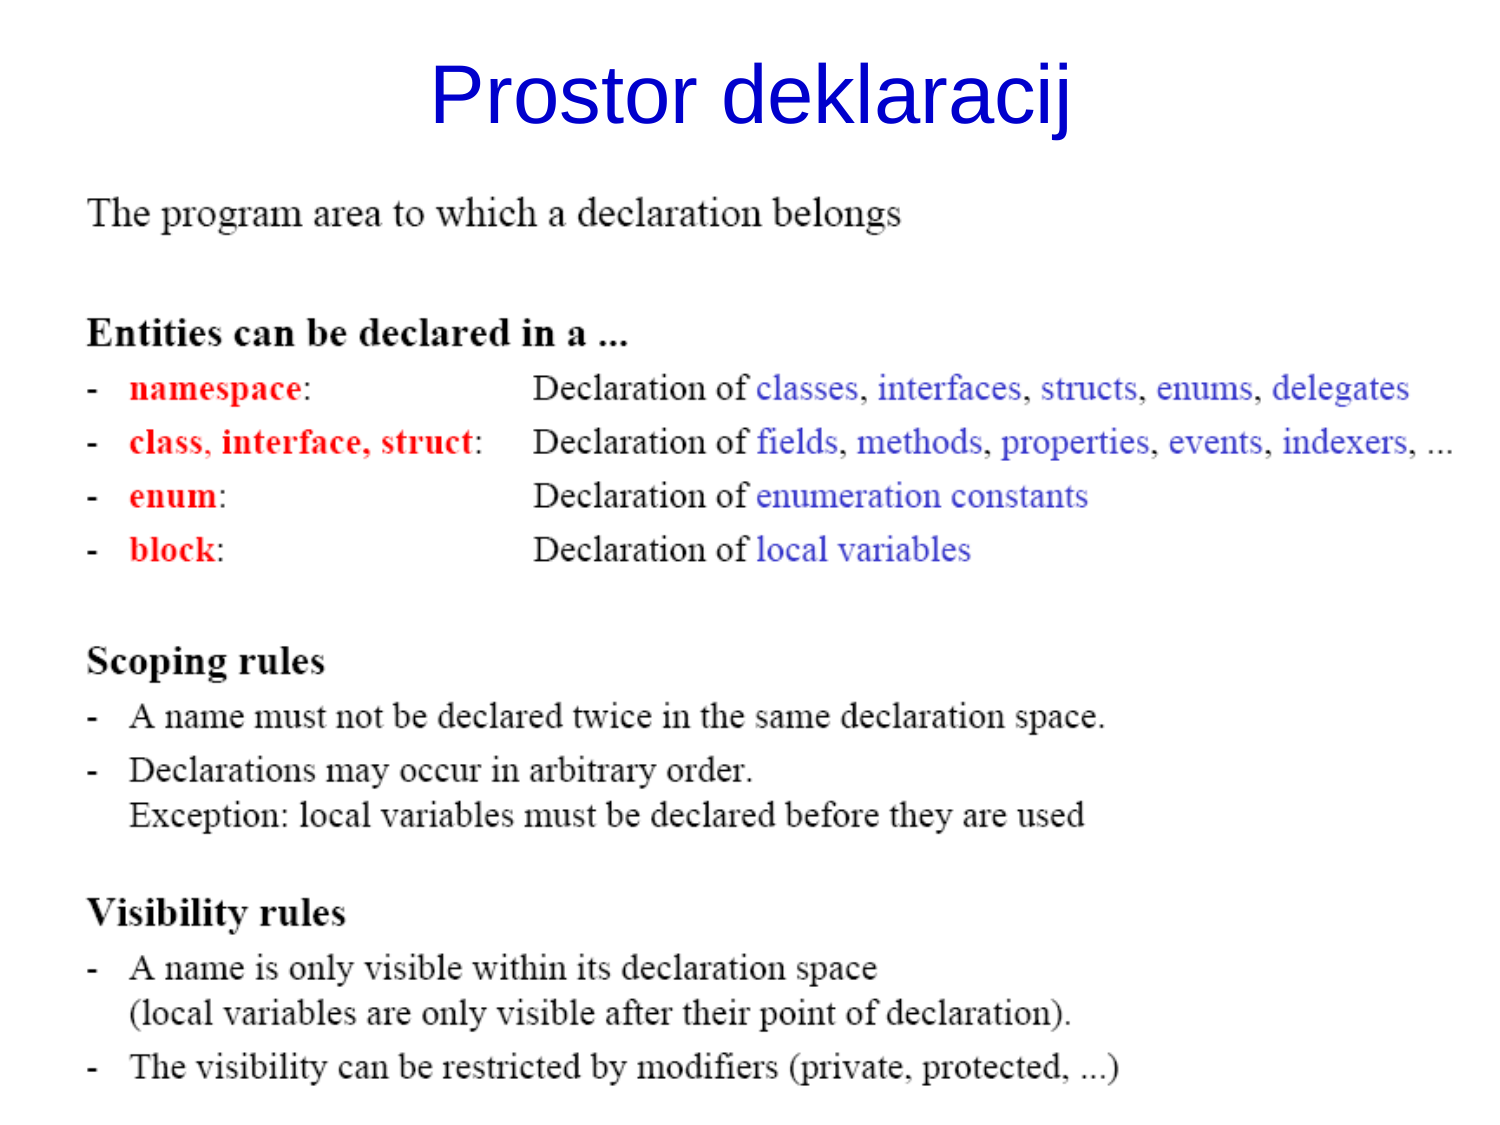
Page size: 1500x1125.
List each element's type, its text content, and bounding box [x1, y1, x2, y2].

title Prostor deklaracij [76, 30, 1427, 149]
text_box [53, 178, 1471, 1105]
